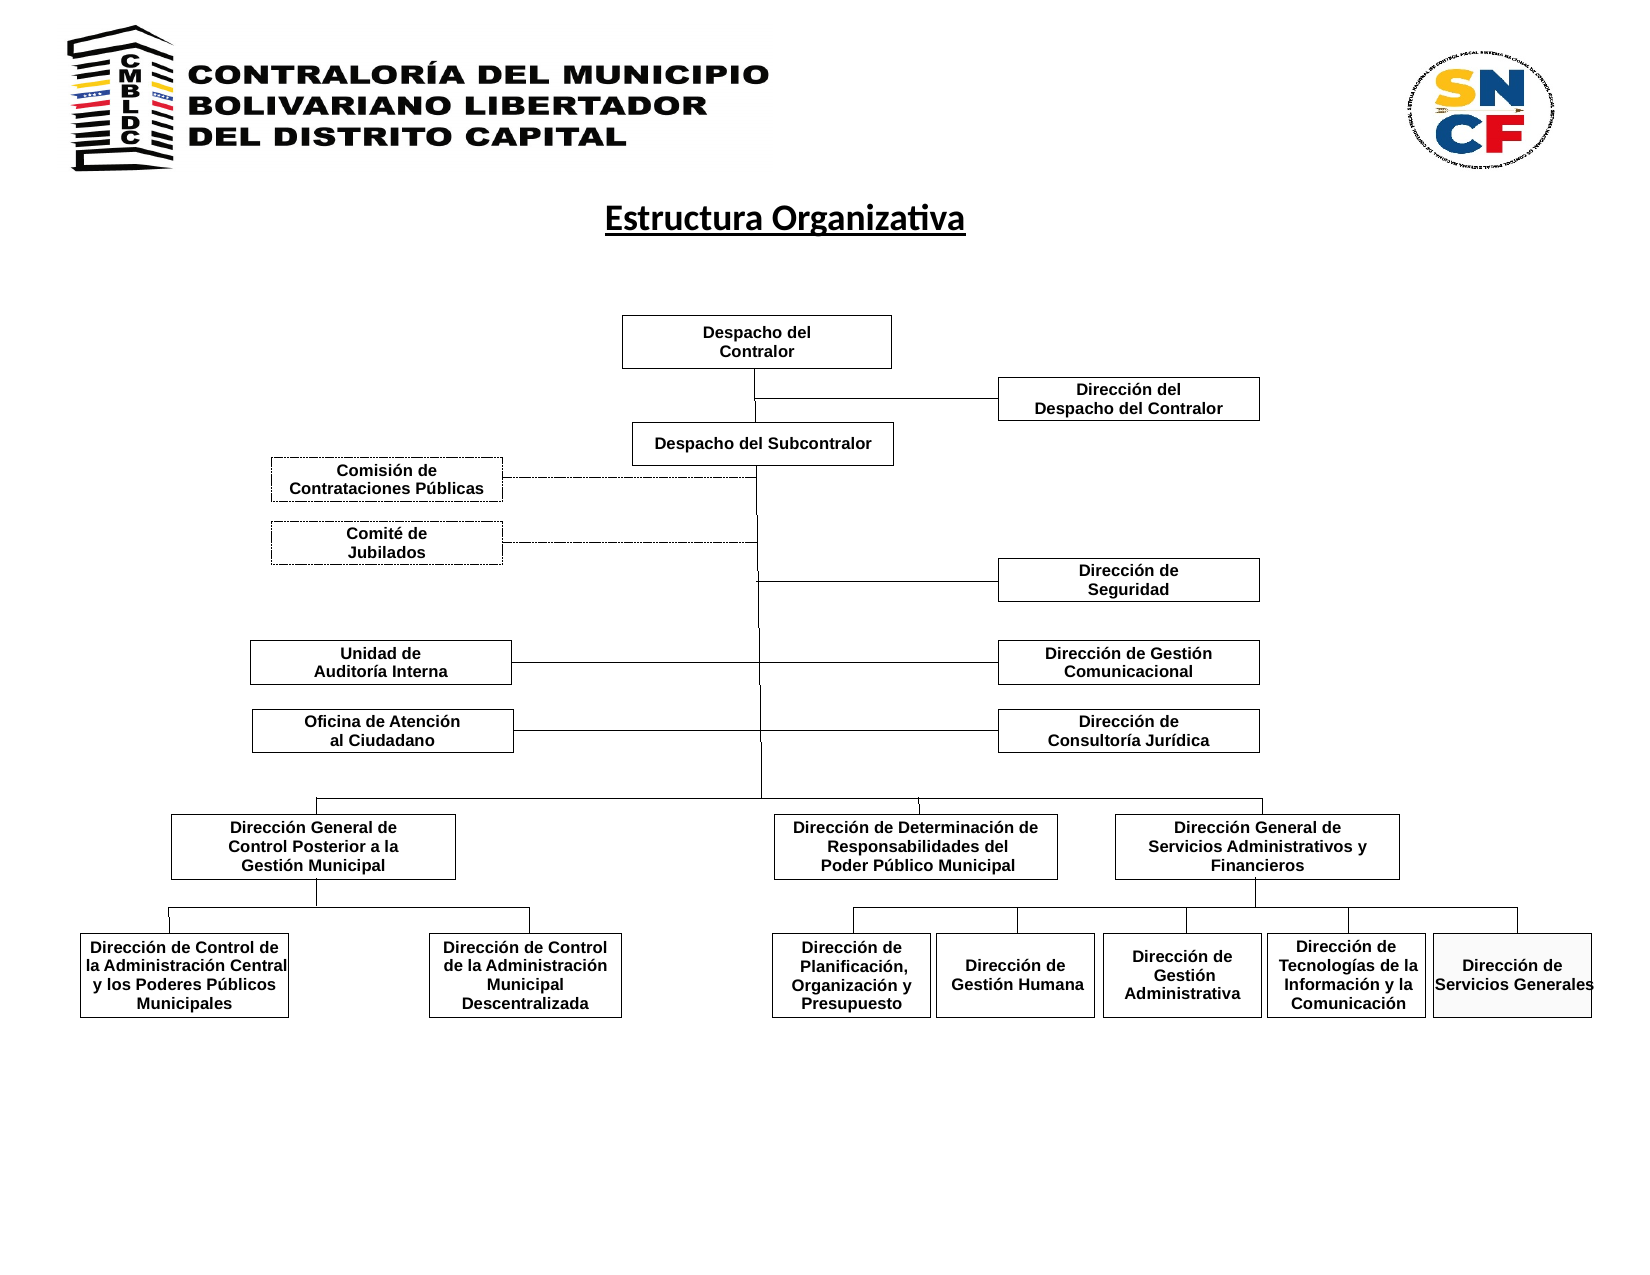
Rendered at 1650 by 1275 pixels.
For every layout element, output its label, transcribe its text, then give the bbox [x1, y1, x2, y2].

text_box Despacho del Contralor [622, 315, 892, 369]
text_box Dirección del Despacho del Contralor [998, 377, 1260, 421]
picture [57, 24, 773, 174]
text_box Dirección General de Servicios Administrativos y Financieros [1115, 814, 1400, 880]
text_box Dirección de Servicios Generales [1433, 933, 1592, 1018]
picture [1399, 45, 1559, 174]
text_box Dirección de Planificación, Organización y Presupuesto [772, 933, 931, 1018]
text_box Dirección de Gestión Comunicacional [998, 640, 1260, 685]
text_box Oficina de Atención al Ciudadano [252, 709, 514, 753]
text_box Comisión de Contrataciones Públicas [271, 457, 503, 502]
text_box Dirección de Seguridad [998, 558, 1260, 602]
text_box Comité de Jubilados [271, 521, 503, 565]
text_box Dirección de Consultoría Jurídica [998, 709, 1260, 753]
text_box Dirección de Control de la Administración Municipal Descentralizada [429, 933, 622, 1018]
text_box Unidad de Auditoría Interna [250, 640, 512, 685]
text_box Dirección de Determinación de Responsabilidades del Poder Público Municipal [774, 814, 1058, 880]
text_box Despacho del Subcontralor [632, 422, 894, 466]
text_box Dirección de Tecnologías de la Información y la Comunicación [1267, 933, 1426, 1018]
text_box Dirección de Gestión Humana [936, 933, 1095, 1018]
text_box Dirección de Gestión Administrativa [1103, 933, 1262, 1018]
text_box Estructura Organizativa [302, 185, 1269, 247]
text_box Dirección General de Control Posterior a la Gestión Municipal [171, 814, 456, 880]
text_box Dirección de Control de la Administración Central y los Poderes Públicos Municipales [80, 933, 289, 1018]
